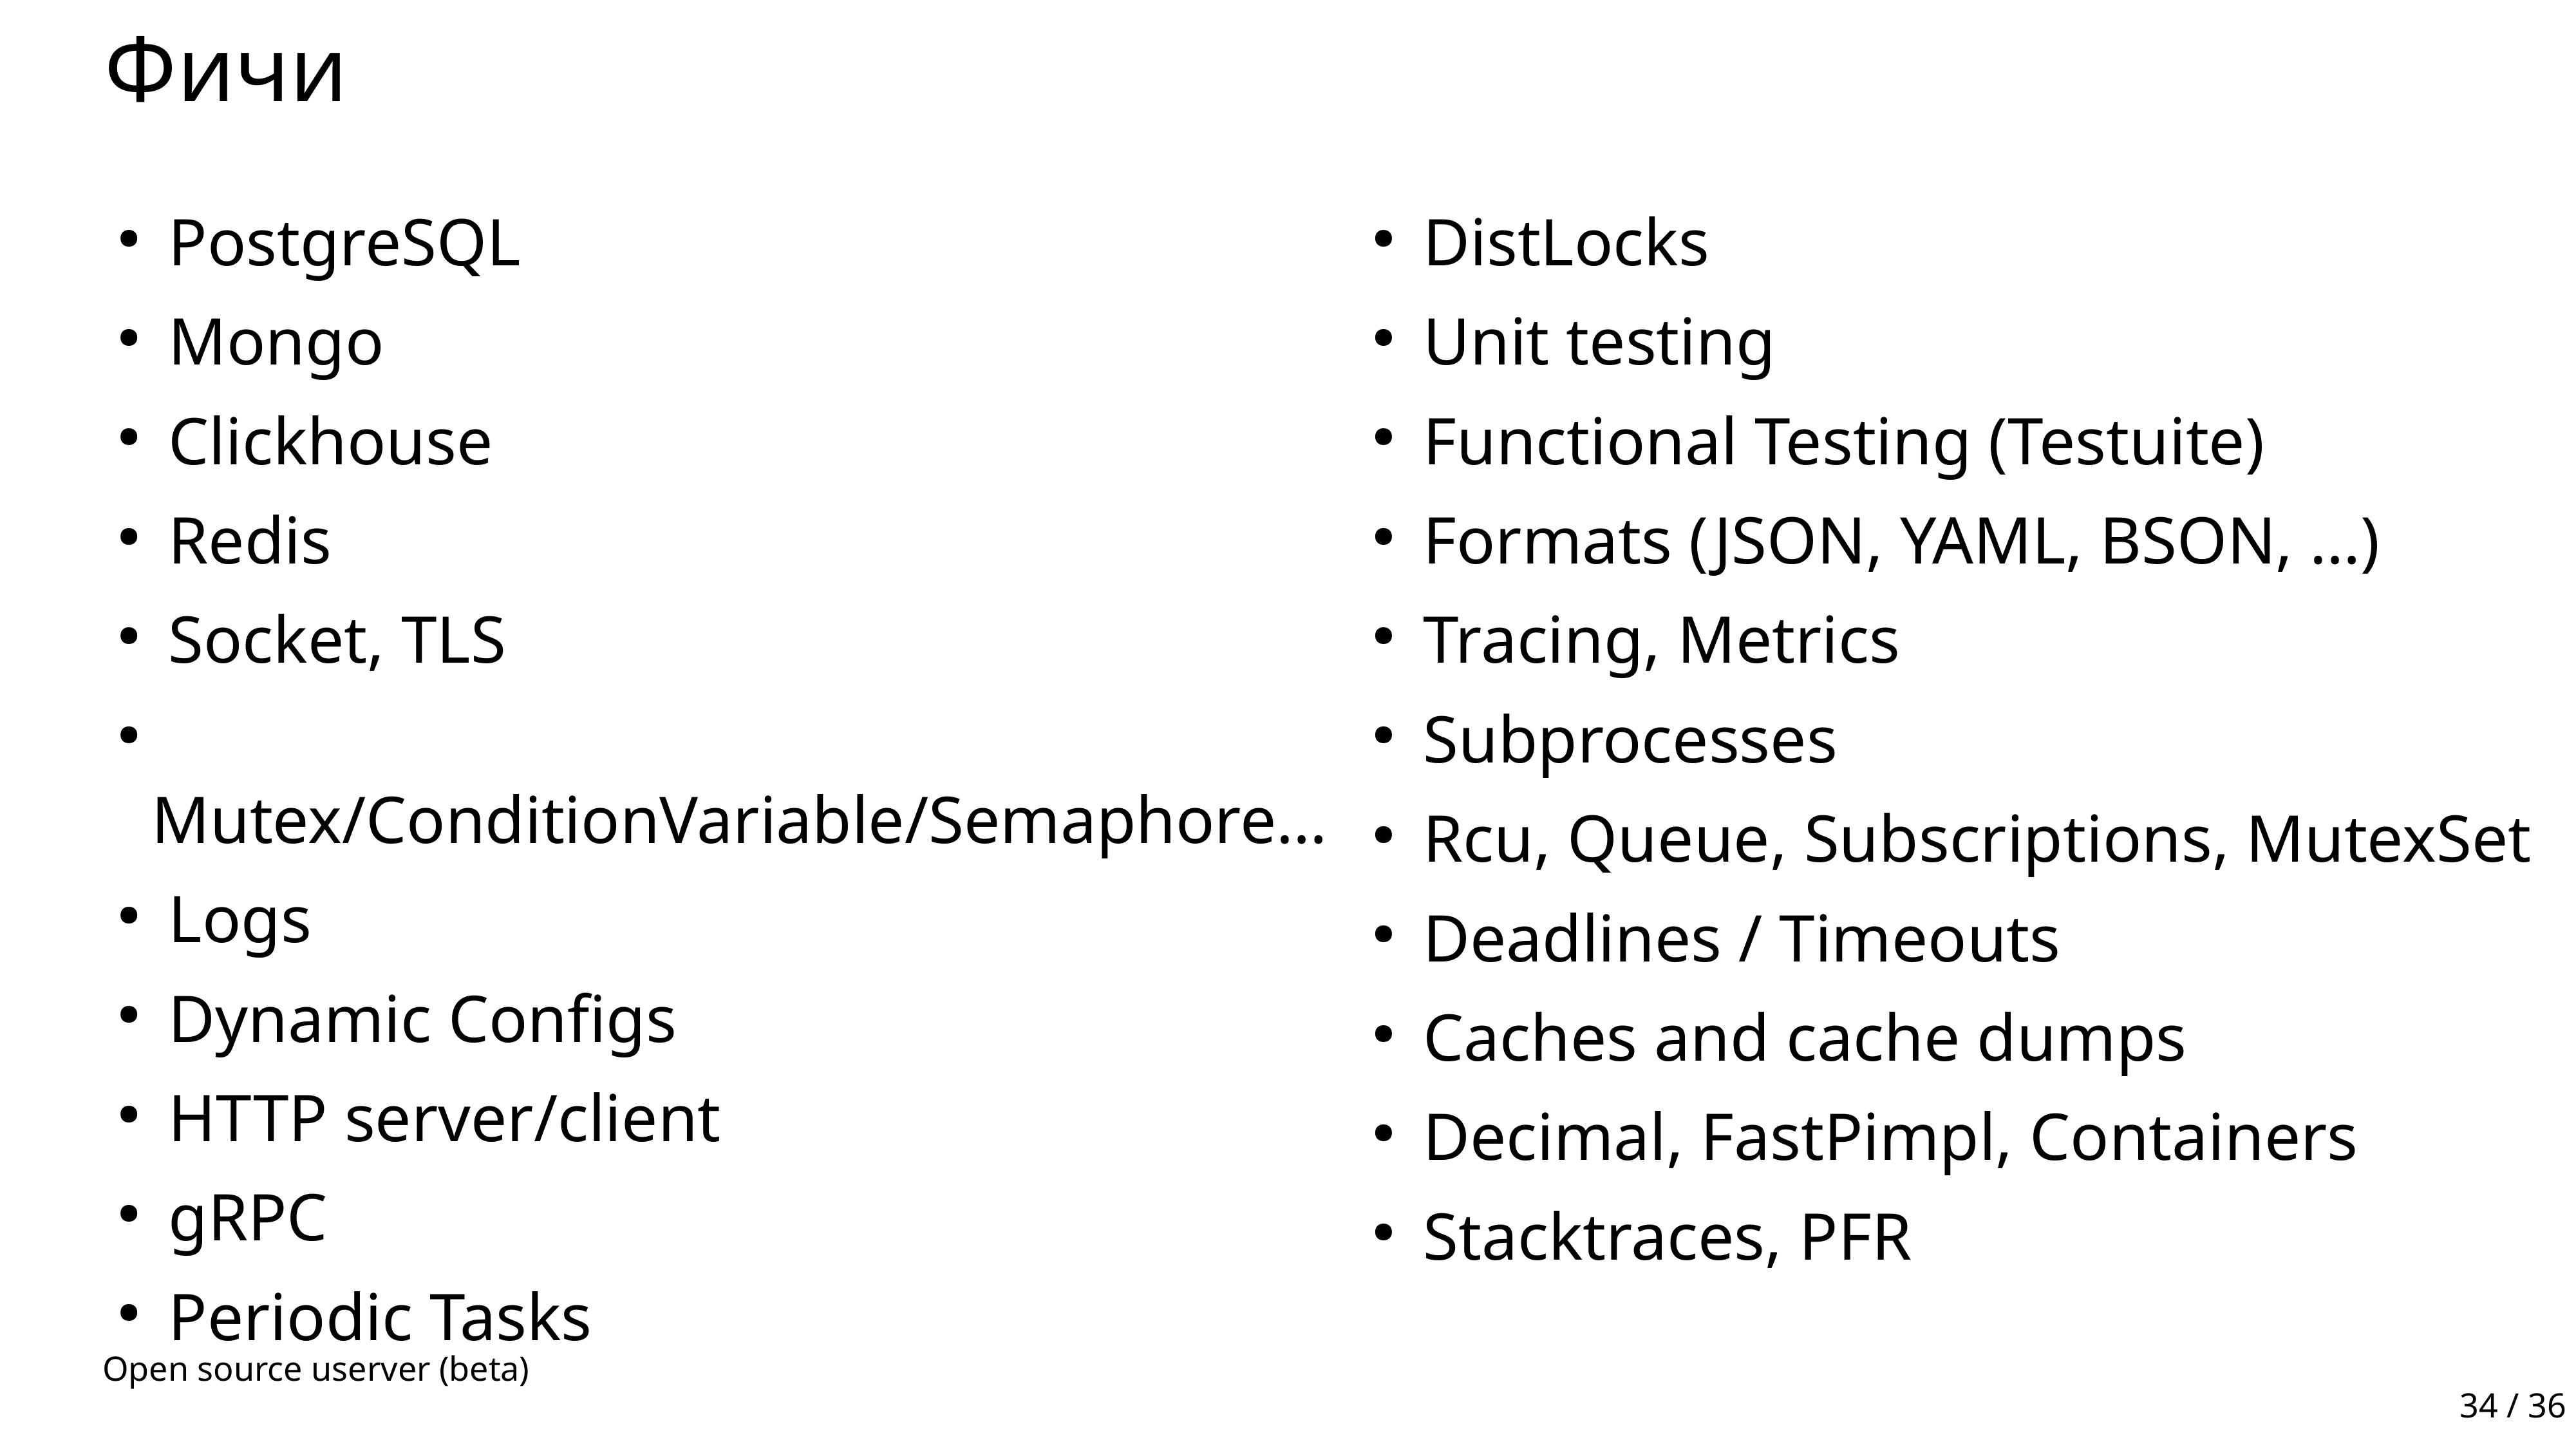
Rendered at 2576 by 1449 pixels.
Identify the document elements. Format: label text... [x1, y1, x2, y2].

list Open source userver (beta) [93, 1338, 1190, 1393]
list PostgreSQL Mongo Clickhouse Redis Socket, TLS Mutex/ConditionVariable/Semaphore… Logs Dynamic Configs HTTP server/client gRPC Periodic Tasks [97, 193, 1343, 1361]
title Фичи [95, 19, 2576, 155]
list DistLocks Unit testing Functional Testing (Testuite) Formats (JSON, YAML, BSON, …) Tracing, Metrics Subprocesses Rcu, Queue, Subscriptions, MutexSet Deadlines / Timeouts Caches and cache dumps Decimal, FastPimpl, Containers Stacktraces, PFR [1351, 193, 2576, 1361]
list <number> / 36 [1479, 1376, 2576, 1431]
